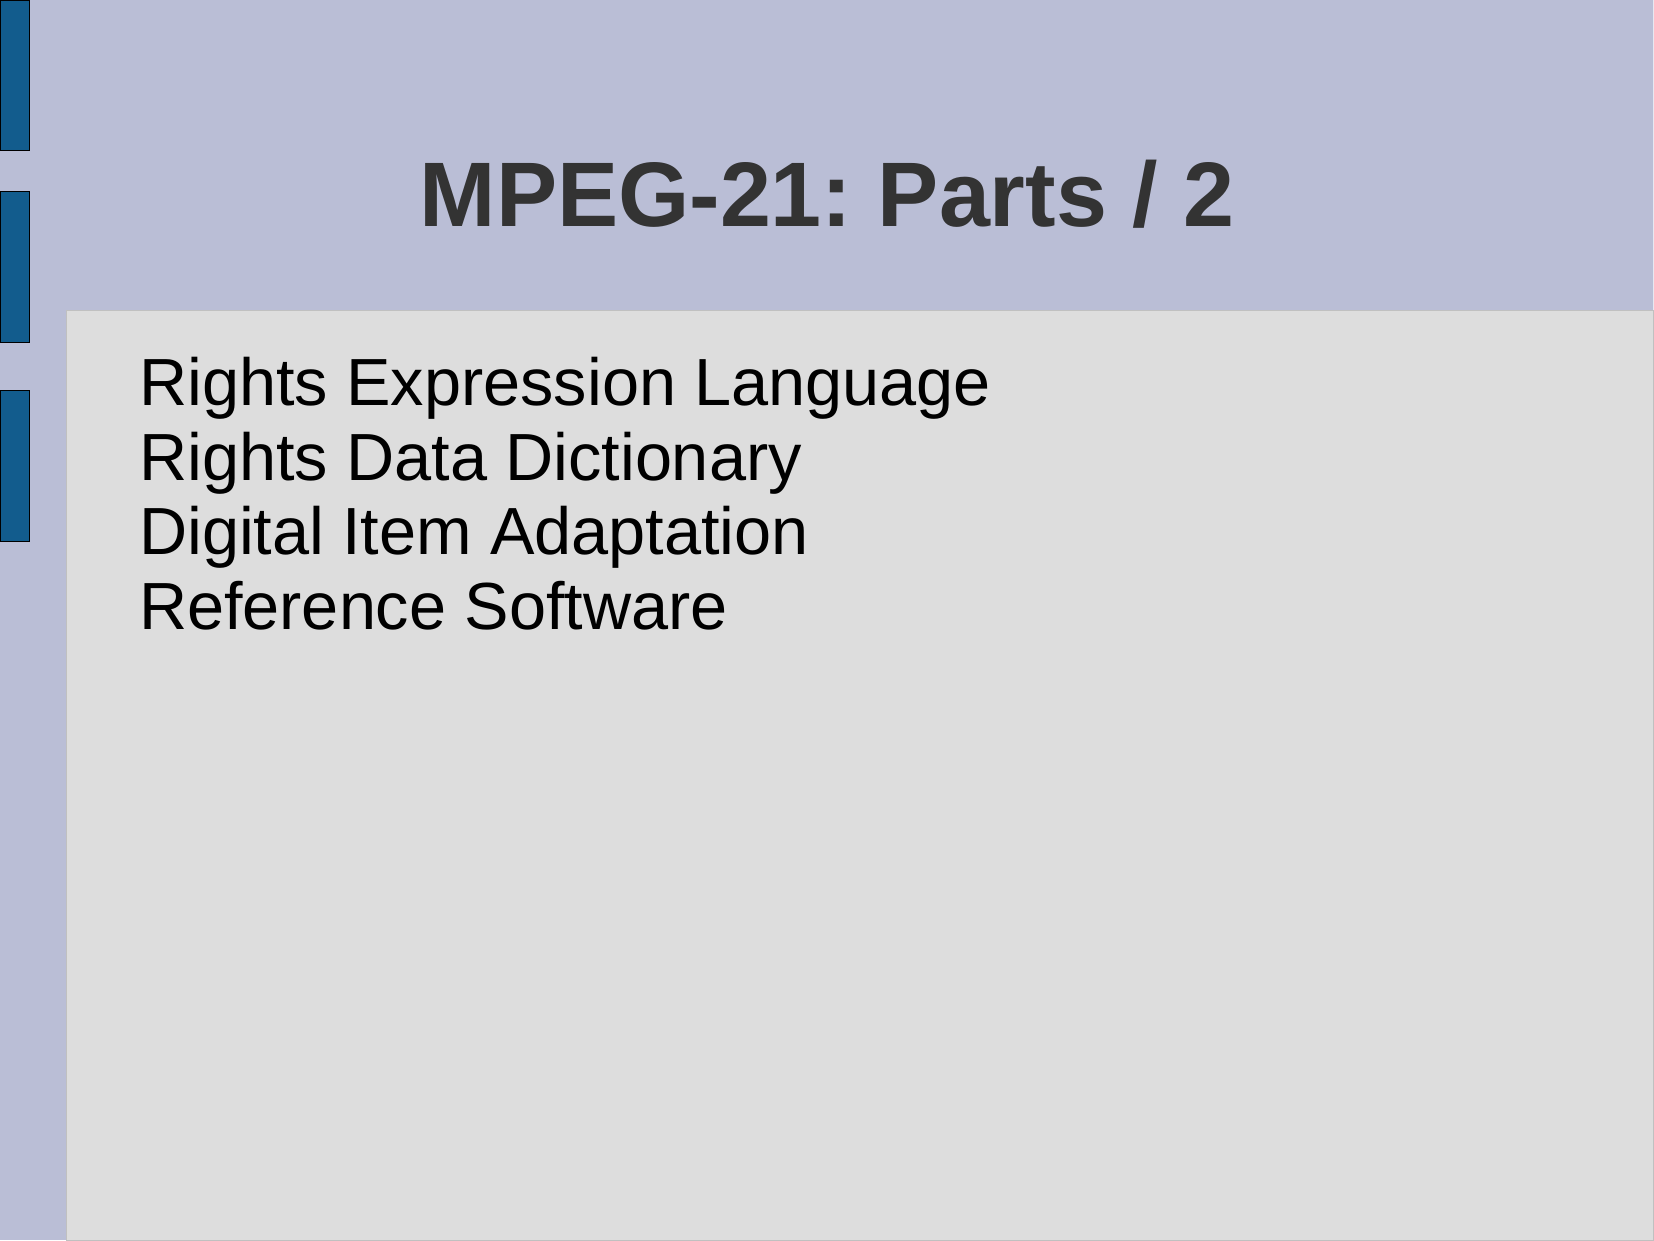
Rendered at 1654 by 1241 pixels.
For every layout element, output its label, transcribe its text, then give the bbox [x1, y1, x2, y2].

title MPEG-21: Parts / 2 [121, 98, 1534, 291]
list Rights Expression Language Rights Data Dictionary Digital Item Adaptation Reference Software [121, 344, 1534, 1112]
